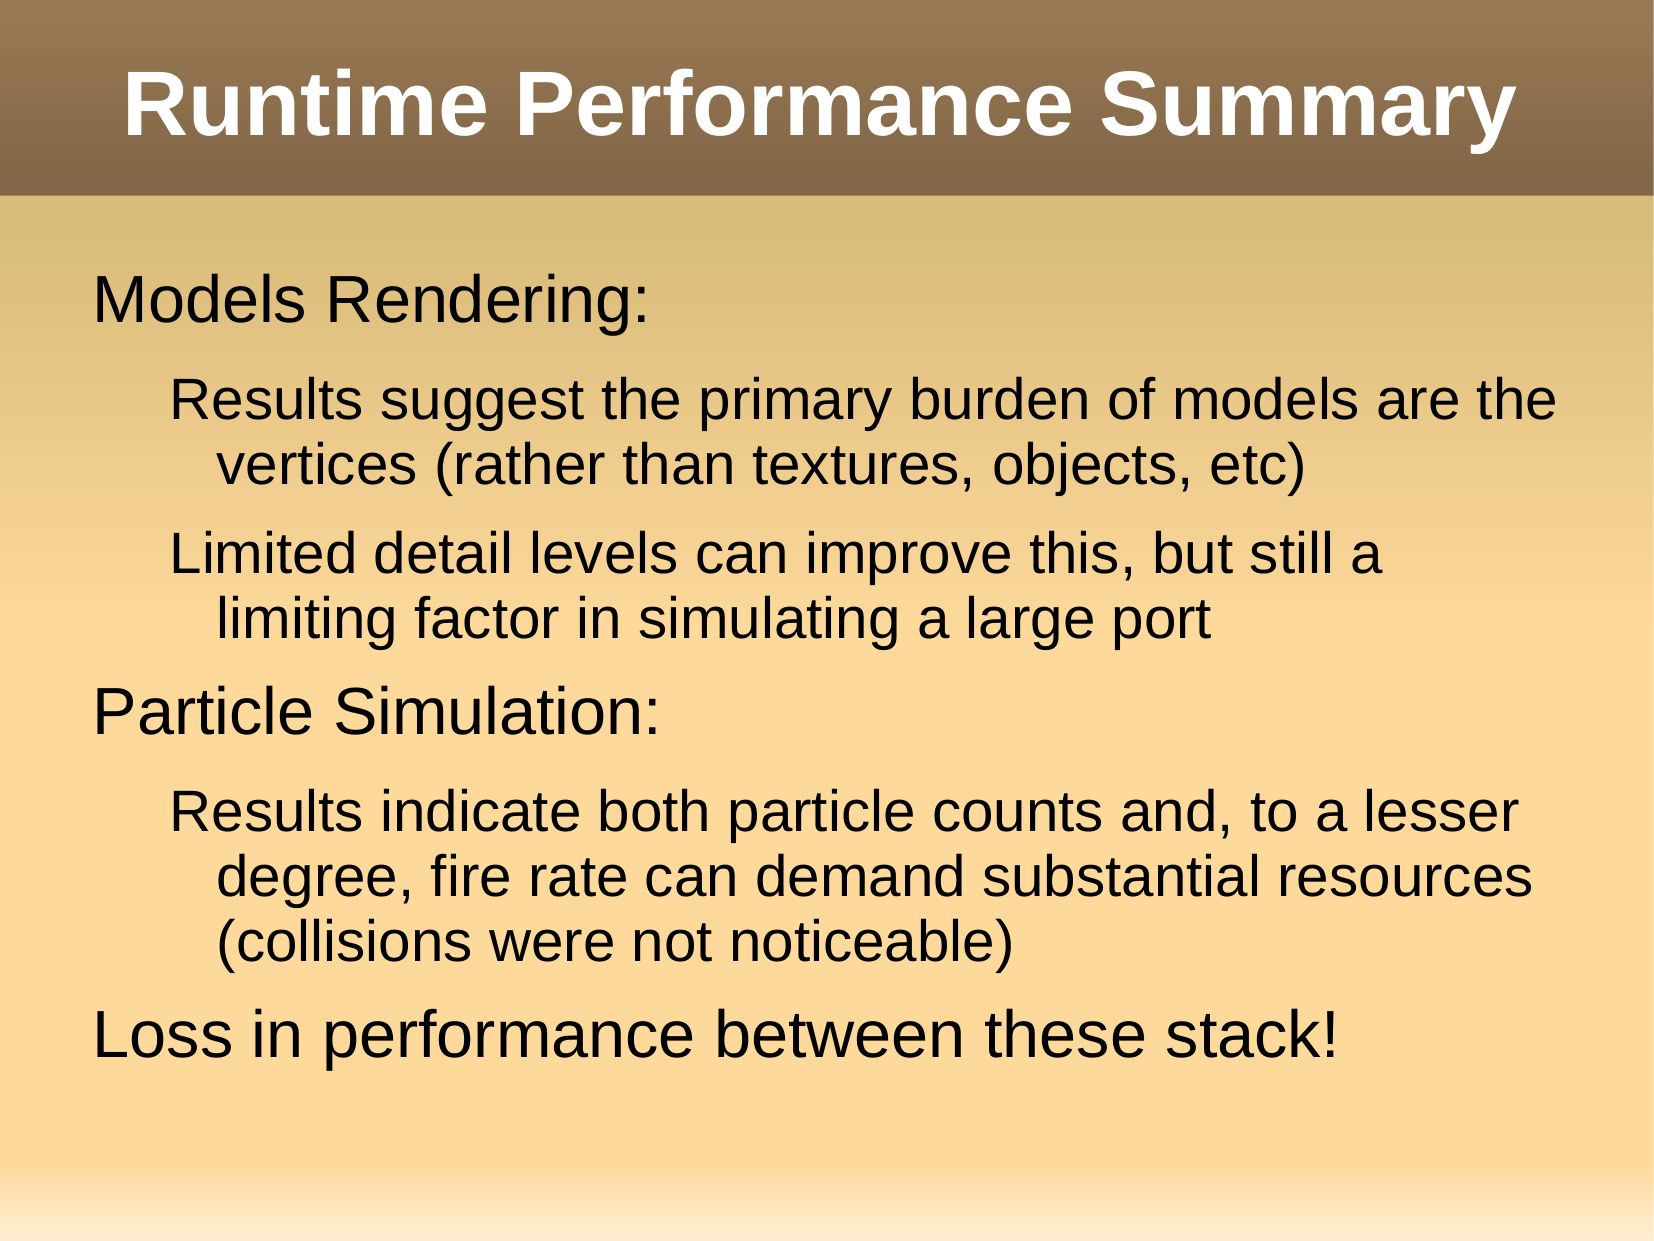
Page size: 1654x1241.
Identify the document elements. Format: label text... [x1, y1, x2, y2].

title Runtime Performance Summary [76, 7, 1565, 200]
list Models Rendering: Results suggest the primary burden of models are the vertices (rather than textures, objects, etc) Limited detail levels can improve this, but still a limiting factor in simulating a large port Particle Simulation: Results indicate both particle counts and, to a lesser degree, fire rate can demand substantial resources (collisions were not noticeable) Loss in performance between these stack! [75, 262, 1564, 1150]
picture [0, 0, 1654, 1241]
